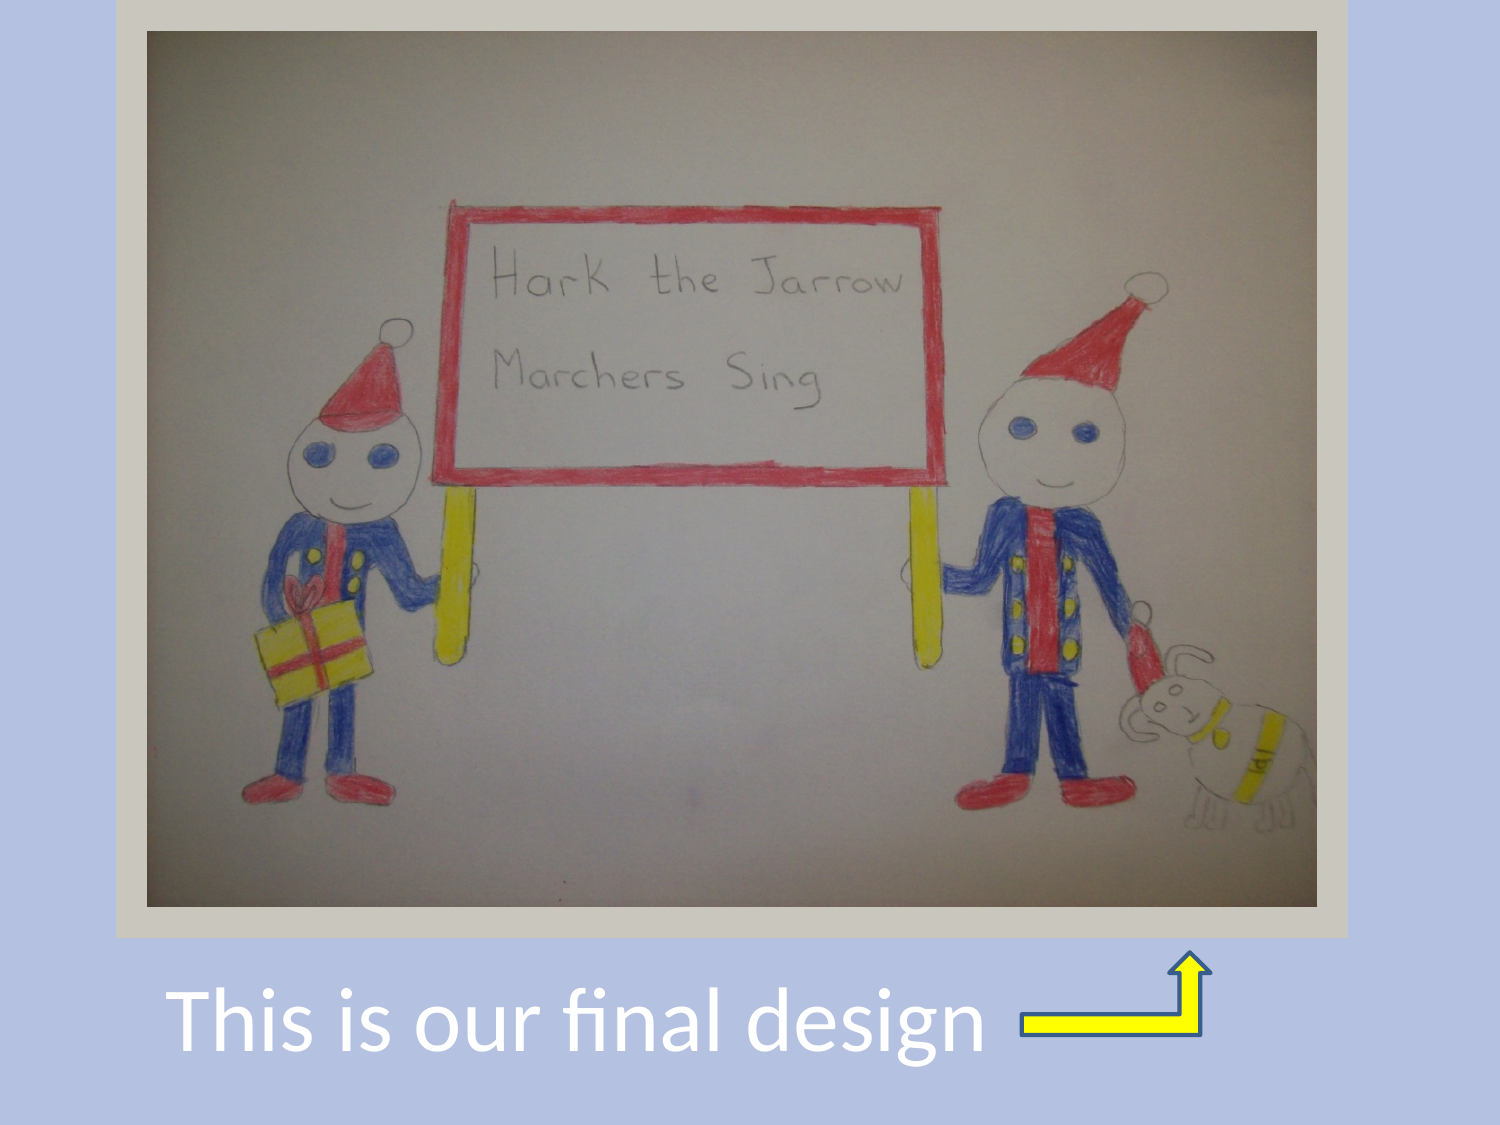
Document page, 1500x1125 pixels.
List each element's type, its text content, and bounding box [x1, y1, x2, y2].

text_box [1021, 952, 1211, 1036]
picture [147, 30, 1317, 908]
title This is our final design [88, 921, 1439, 1109]
